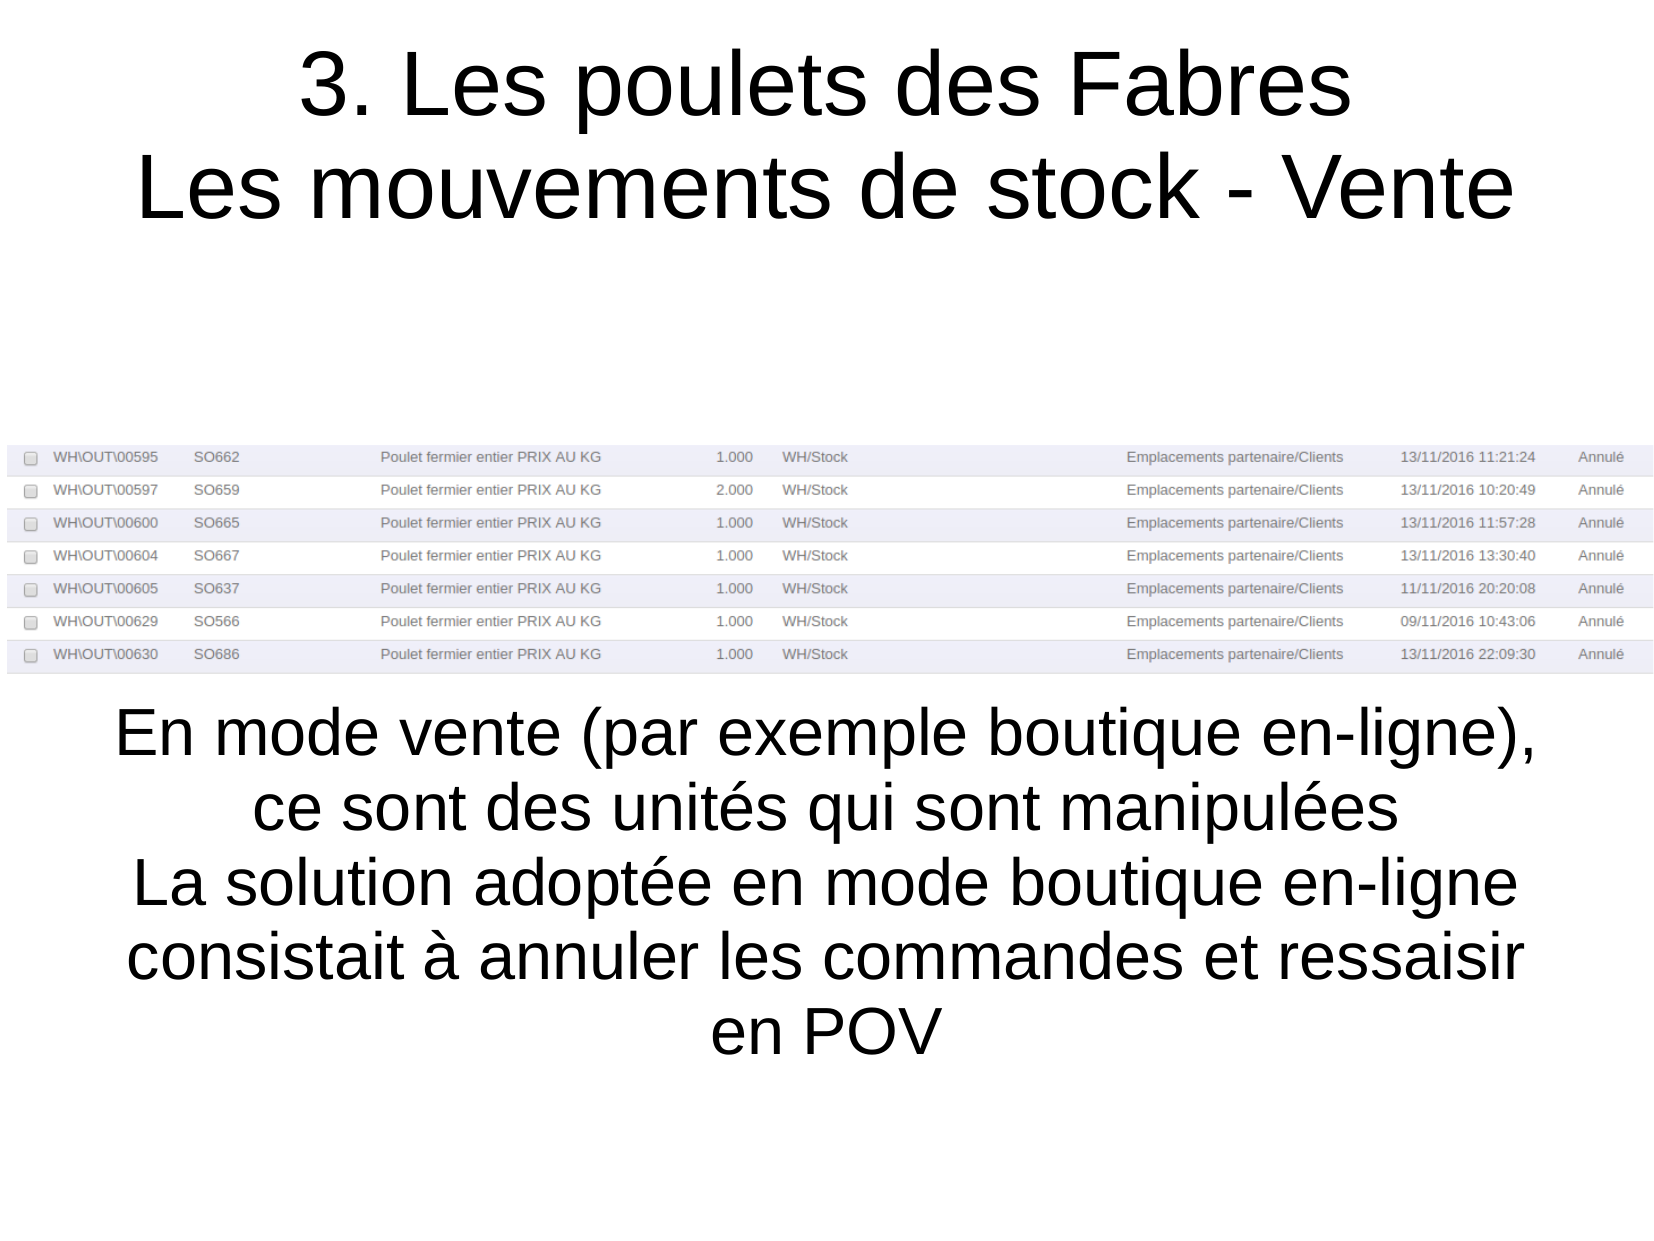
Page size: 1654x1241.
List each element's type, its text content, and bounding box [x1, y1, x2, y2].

picture [7, 445, 1654, 675]
text_box En mode vente (par exemple boutique en-ligne), ce sont des unités qui sont manipulées La solution adoptée en mode boutique en-ligne consistait à annuler les commandes et ressaisir en POV [82, 694, 1571, 1069]
title 3. Les poulets des Fabres Les mouvements de stock - Vente [82, 31, 1571, 239]
